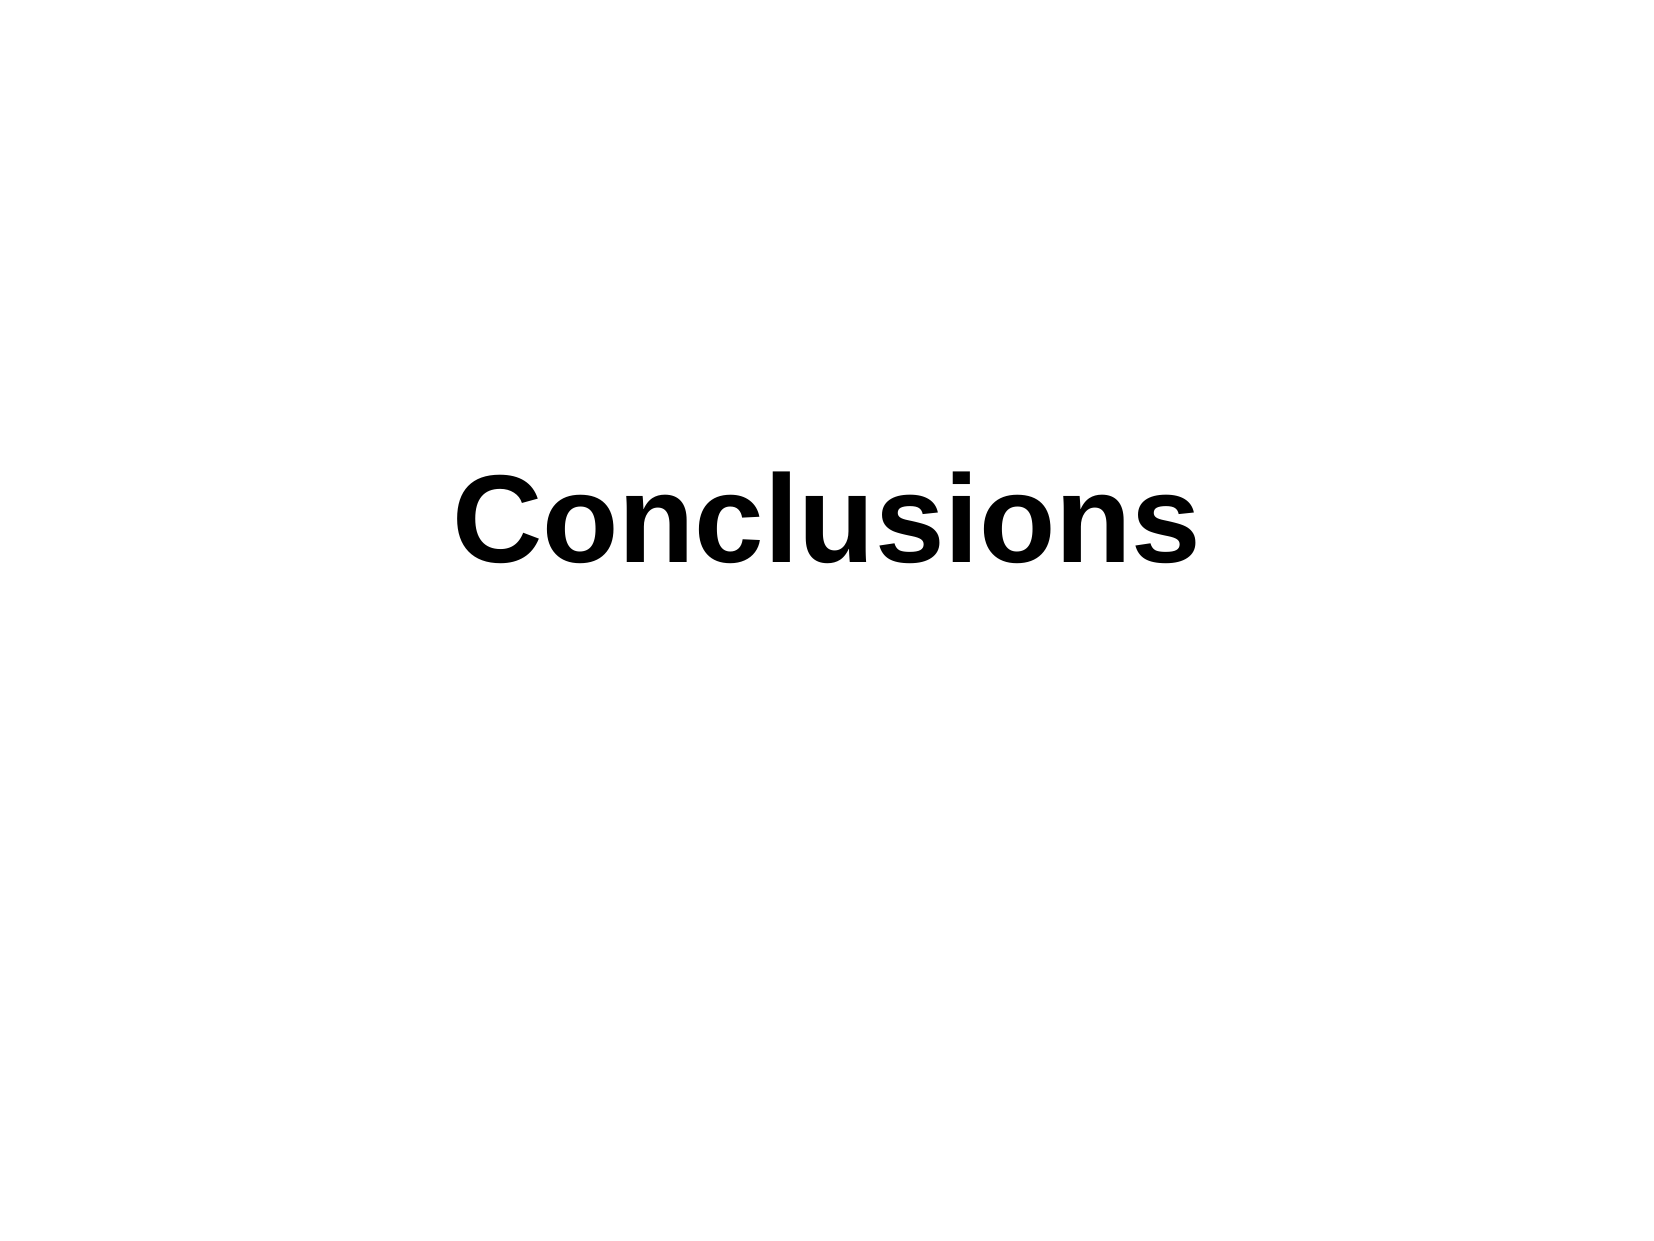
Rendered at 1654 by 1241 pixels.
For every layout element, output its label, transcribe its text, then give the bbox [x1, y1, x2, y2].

title Conclusions [82, 415, 1571, 623]
